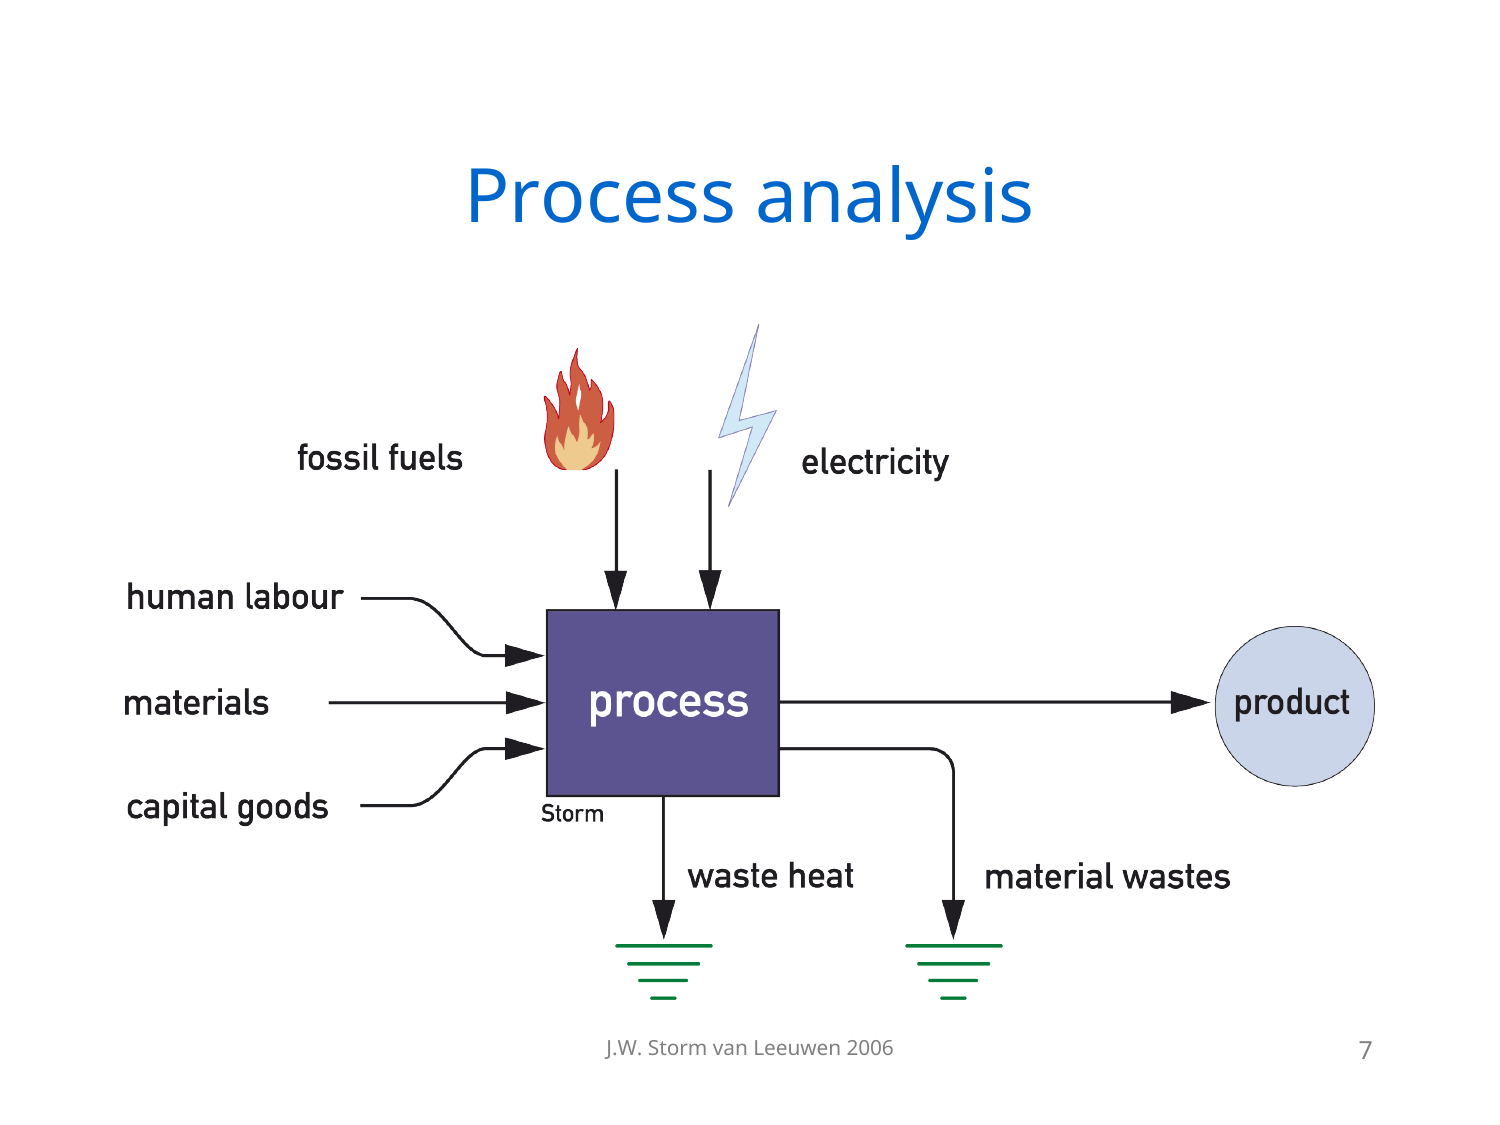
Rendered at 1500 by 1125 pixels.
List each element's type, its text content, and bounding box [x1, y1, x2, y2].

title Process analysis [112, 99, 1388, 288]
picture [125, 324, 1375, 1000]
